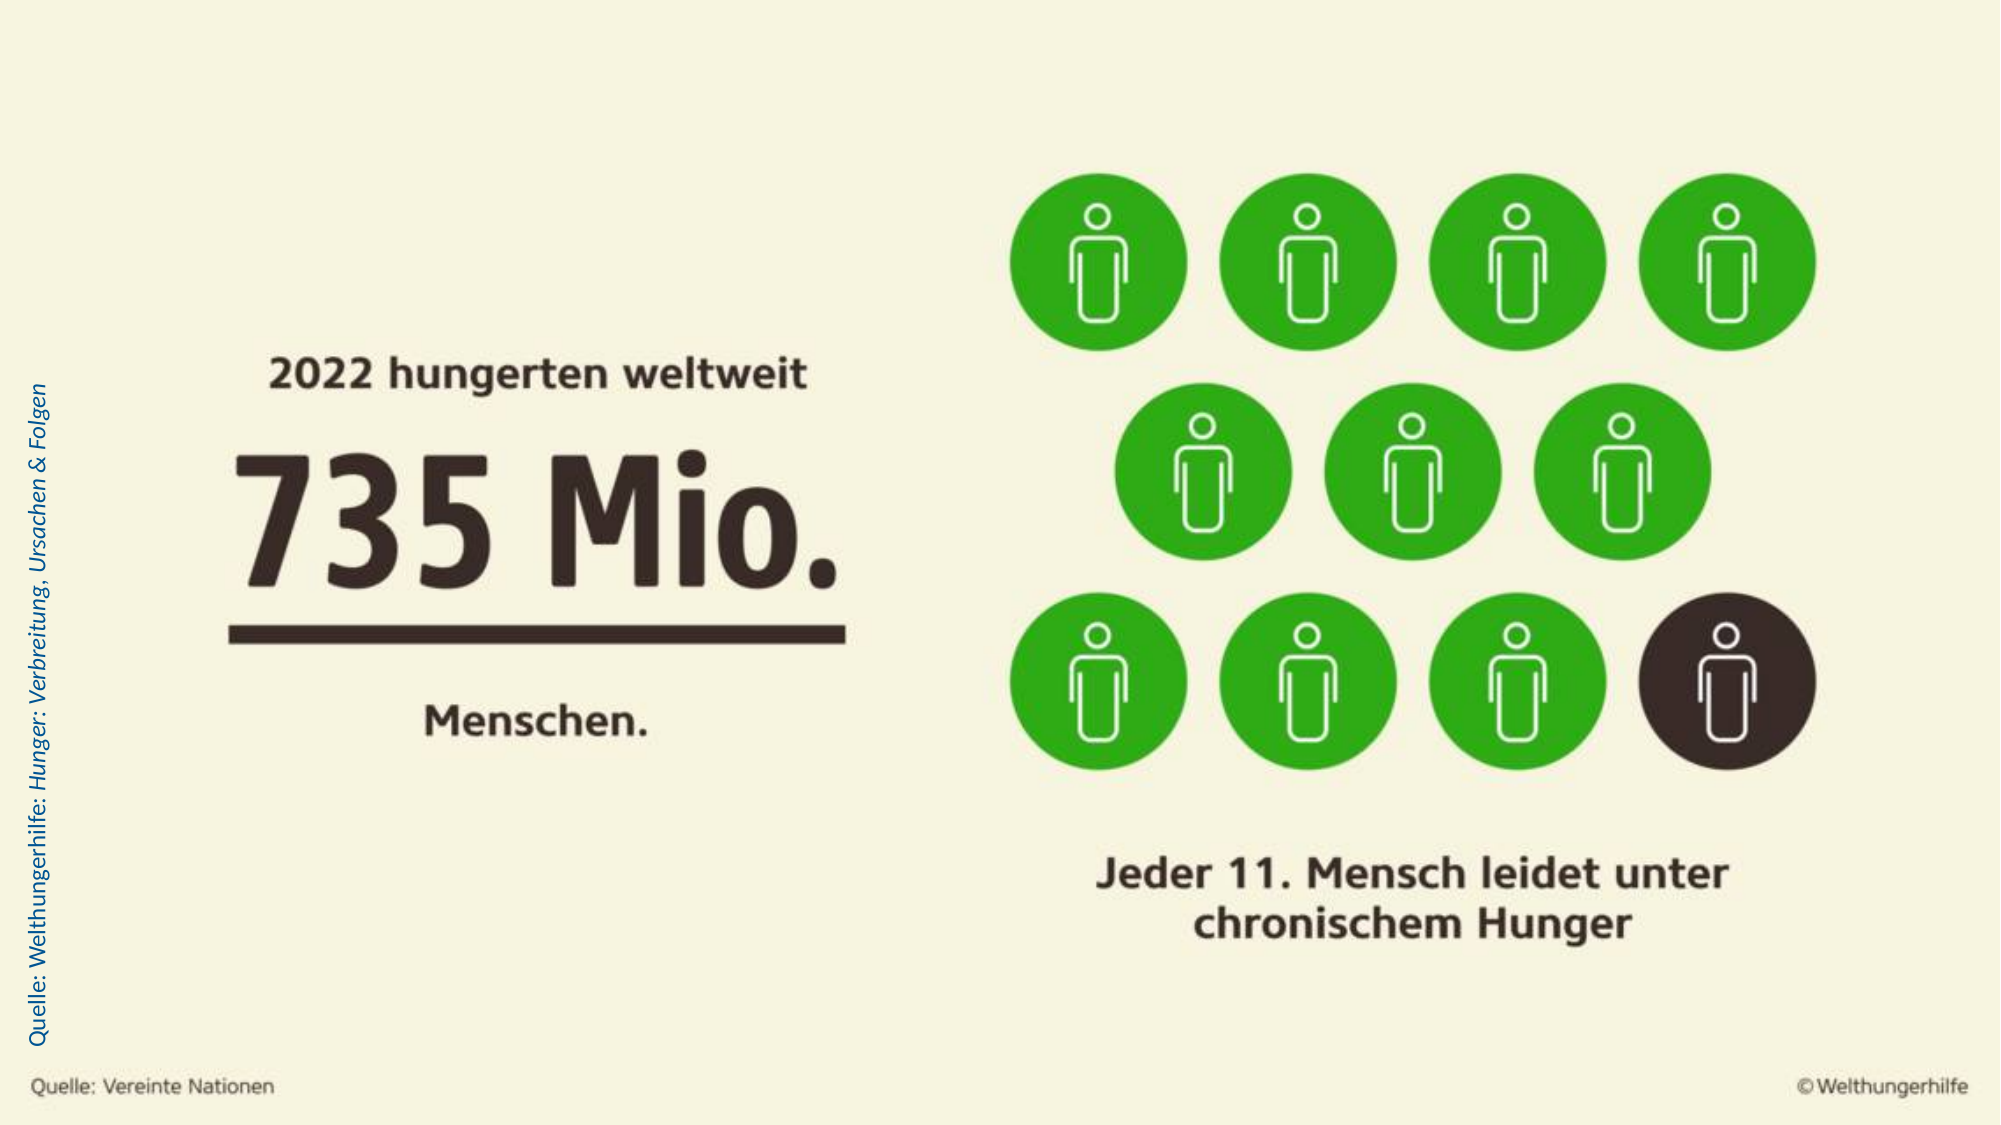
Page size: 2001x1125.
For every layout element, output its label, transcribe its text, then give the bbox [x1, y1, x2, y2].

picture [0, 0, 2000, 1125]
text_box Quelle: Welthungerhilfe: Hunger: Verbreitung, Ursachen & Folgen [12, 62, 58, 1063]
